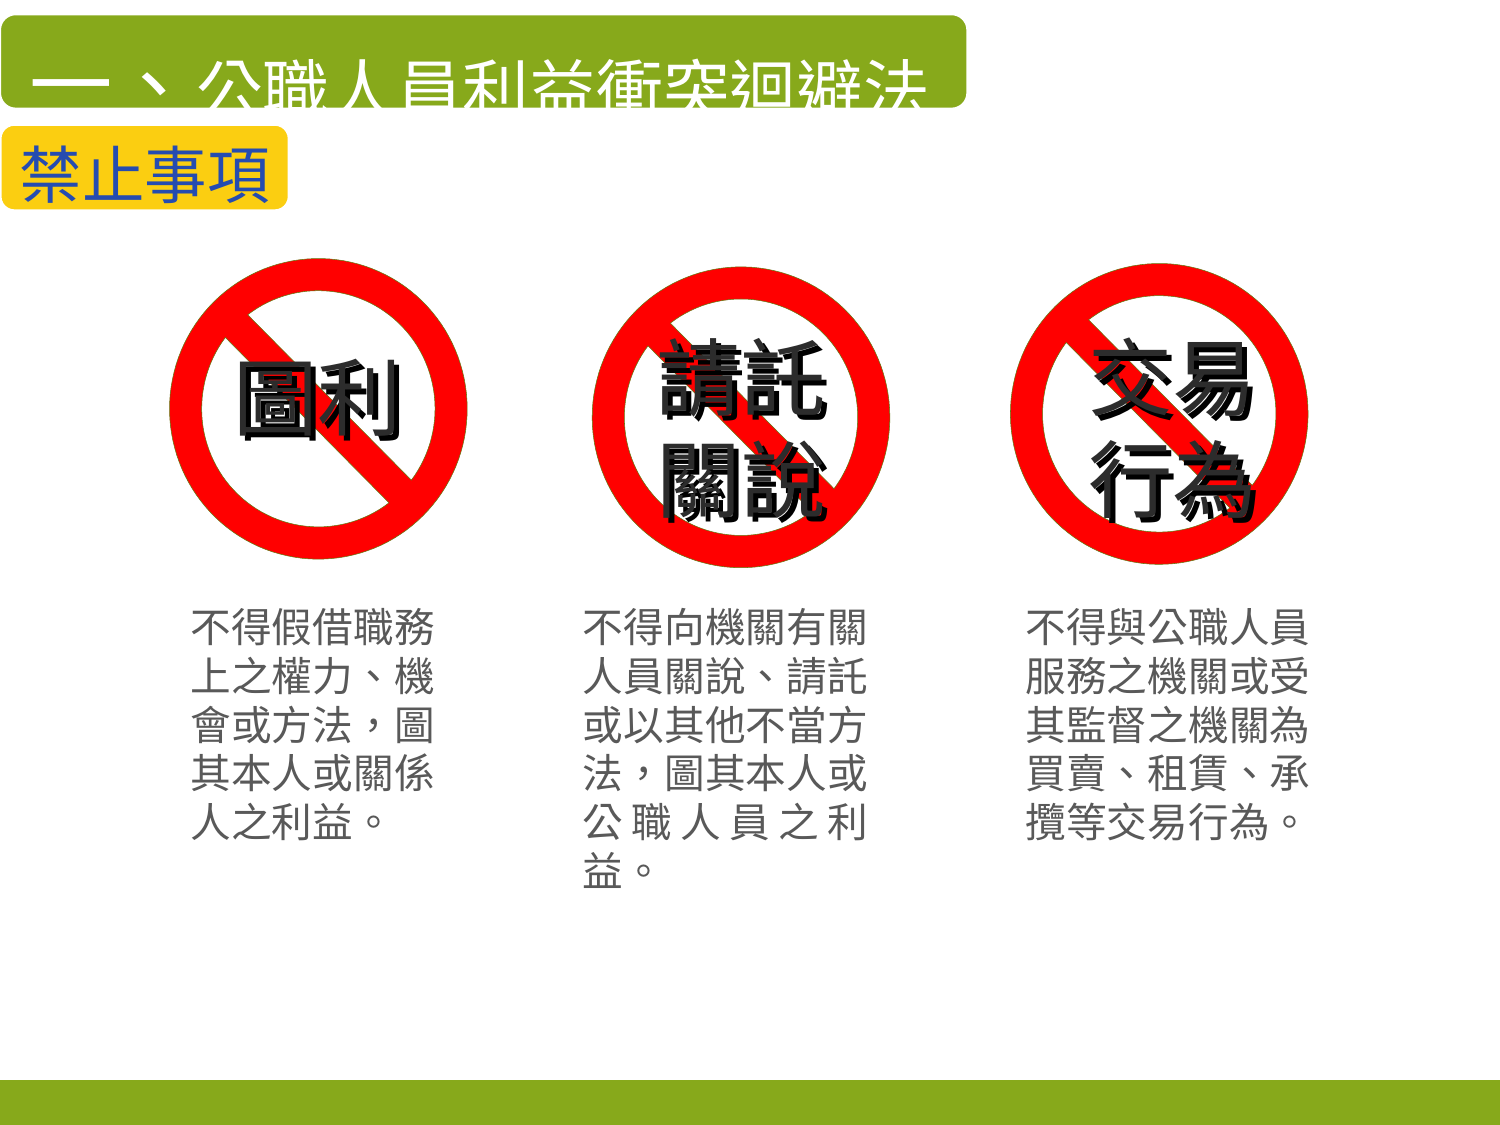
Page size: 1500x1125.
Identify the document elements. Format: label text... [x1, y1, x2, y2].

text_box 交易 行為 [1027, 276, 1319, 558]
text_box 不得向機關有關人員關說、請託或以其他不當方法，圖其本人或公職人員之利益。 [567, 594, 913, 905]
text_box 不得與公職人員服務之機關或受其監督之機關為買賣、租賃、承攬等交易行為。 [1010, 594, 1341, 856]
text_box 禁止事項 [0, 124, 290, 211]
text_box 不得假借職務上之權力、機會或方法，圖其本人或關係人之利益。 [175, 594, 489, 856]
text_box [592, 266, 890, 568]
text_box 圖利 [167, 246, 469, 546]
text_box 請託 關說 [599, 278, 883, 550]
text_box [170, 421, 467, 560]
text_box 一、公職人員利益衝突迴避法 [0, 14, 968, 109]
text_box 一、公職人員利益衝突迴避法 [350, 83, 375, 109]
text_box [1010, 263, 1263, 565]
text_box 一、公職人員利益衝突迴避法 [610, 75, 627, 109]
